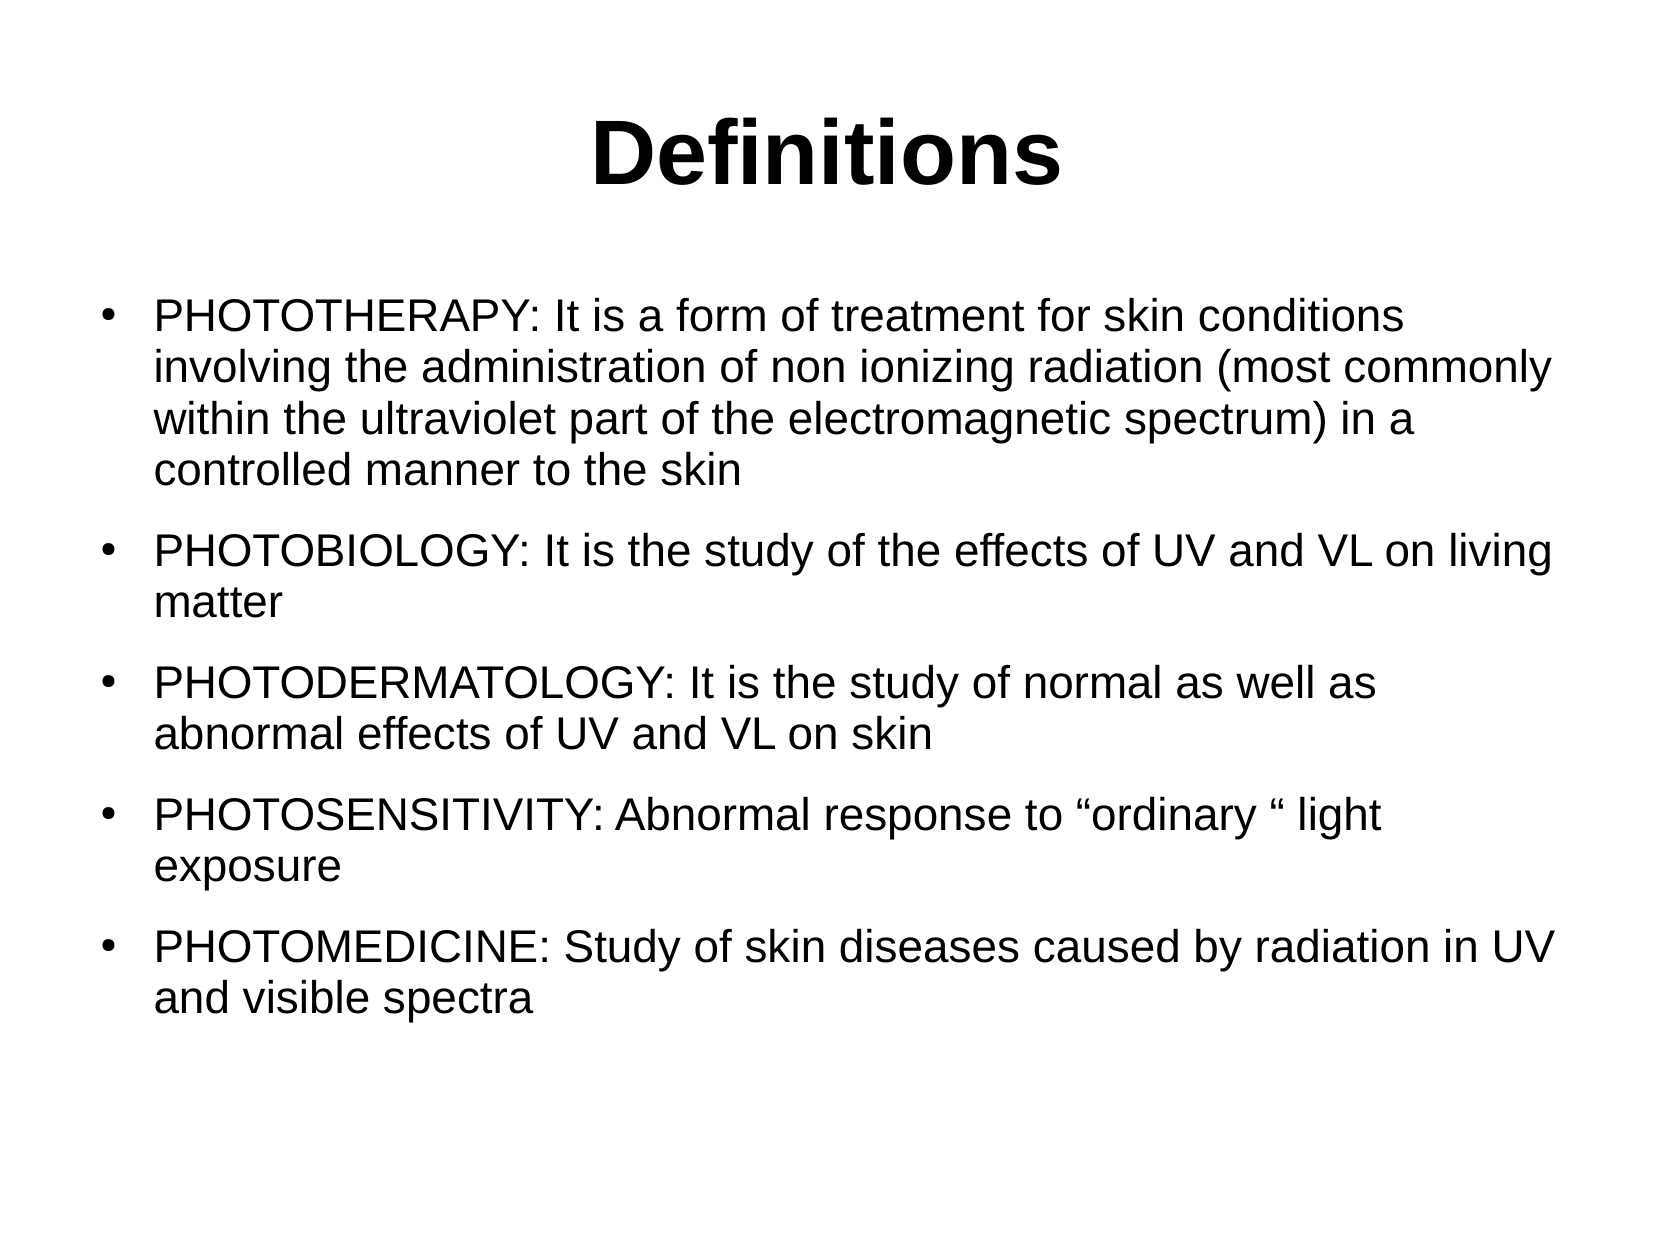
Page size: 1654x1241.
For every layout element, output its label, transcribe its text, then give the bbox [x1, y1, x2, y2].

title Definitions [82, 49, 1571, 257]
list PHOTOTHERAPY: It is a form of treatment for skin conditions involving the administration of non ionizing radiation (most commonly within the ultraviolet part of the electromagnetic spectrum) in a controlled manner to the skin PHOTOBIOLOGY: It is the study of the effects of UV and VL on living matter PHOTODERMATOLOGY: It is the study of normal as well as abnormal effects of UV and VL on skin PHOTOSENSITIVITY: Abnormal response to “ordinary “ light exposure PHOTOMEDICINE: Study of skin diseases caused by radiation in UV and visible spectra [82, 290, 1571, 1096]
